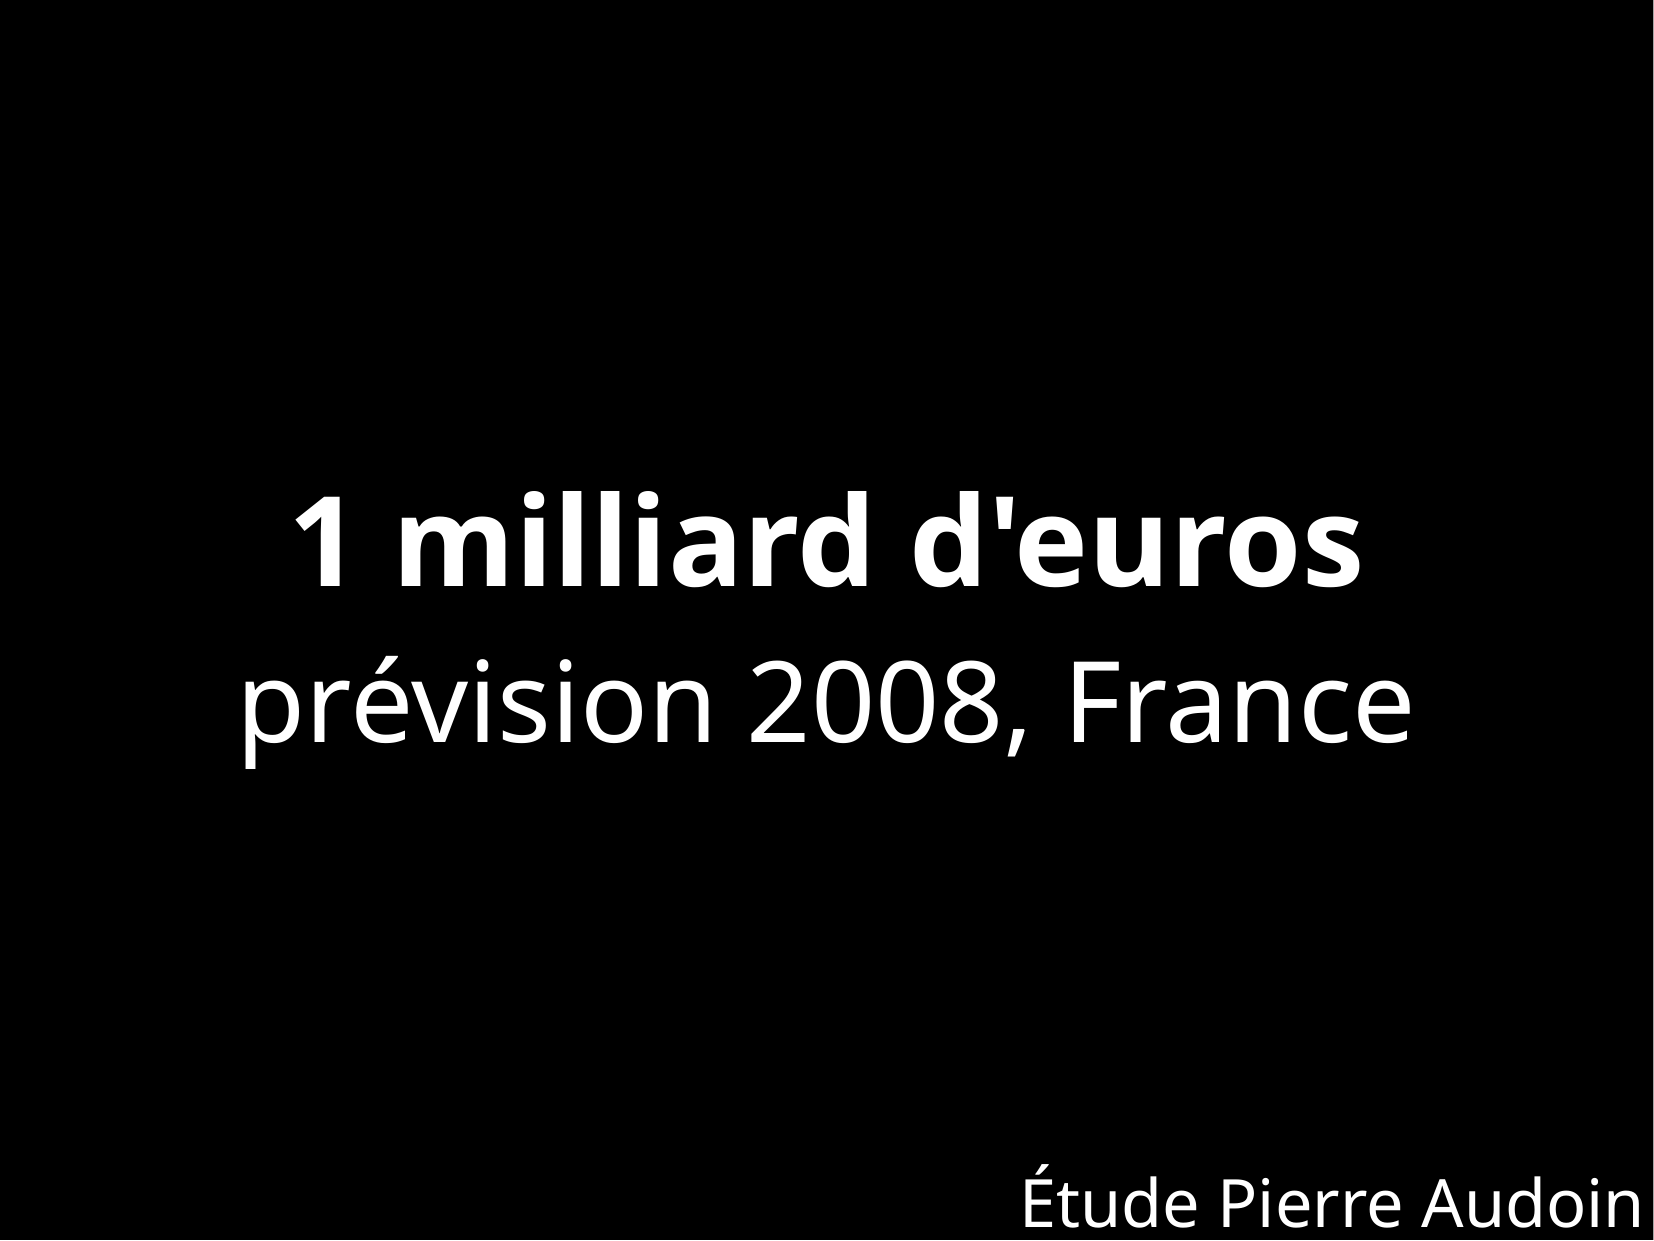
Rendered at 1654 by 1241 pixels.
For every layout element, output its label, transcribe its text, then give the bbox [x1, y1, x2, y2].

text_box Étude Pierre Audoin Consultants [632, 1148, 1654, 1241]
title 1 milliard d'euros prévision 2008, France [82, 56, 1571, 1172]
